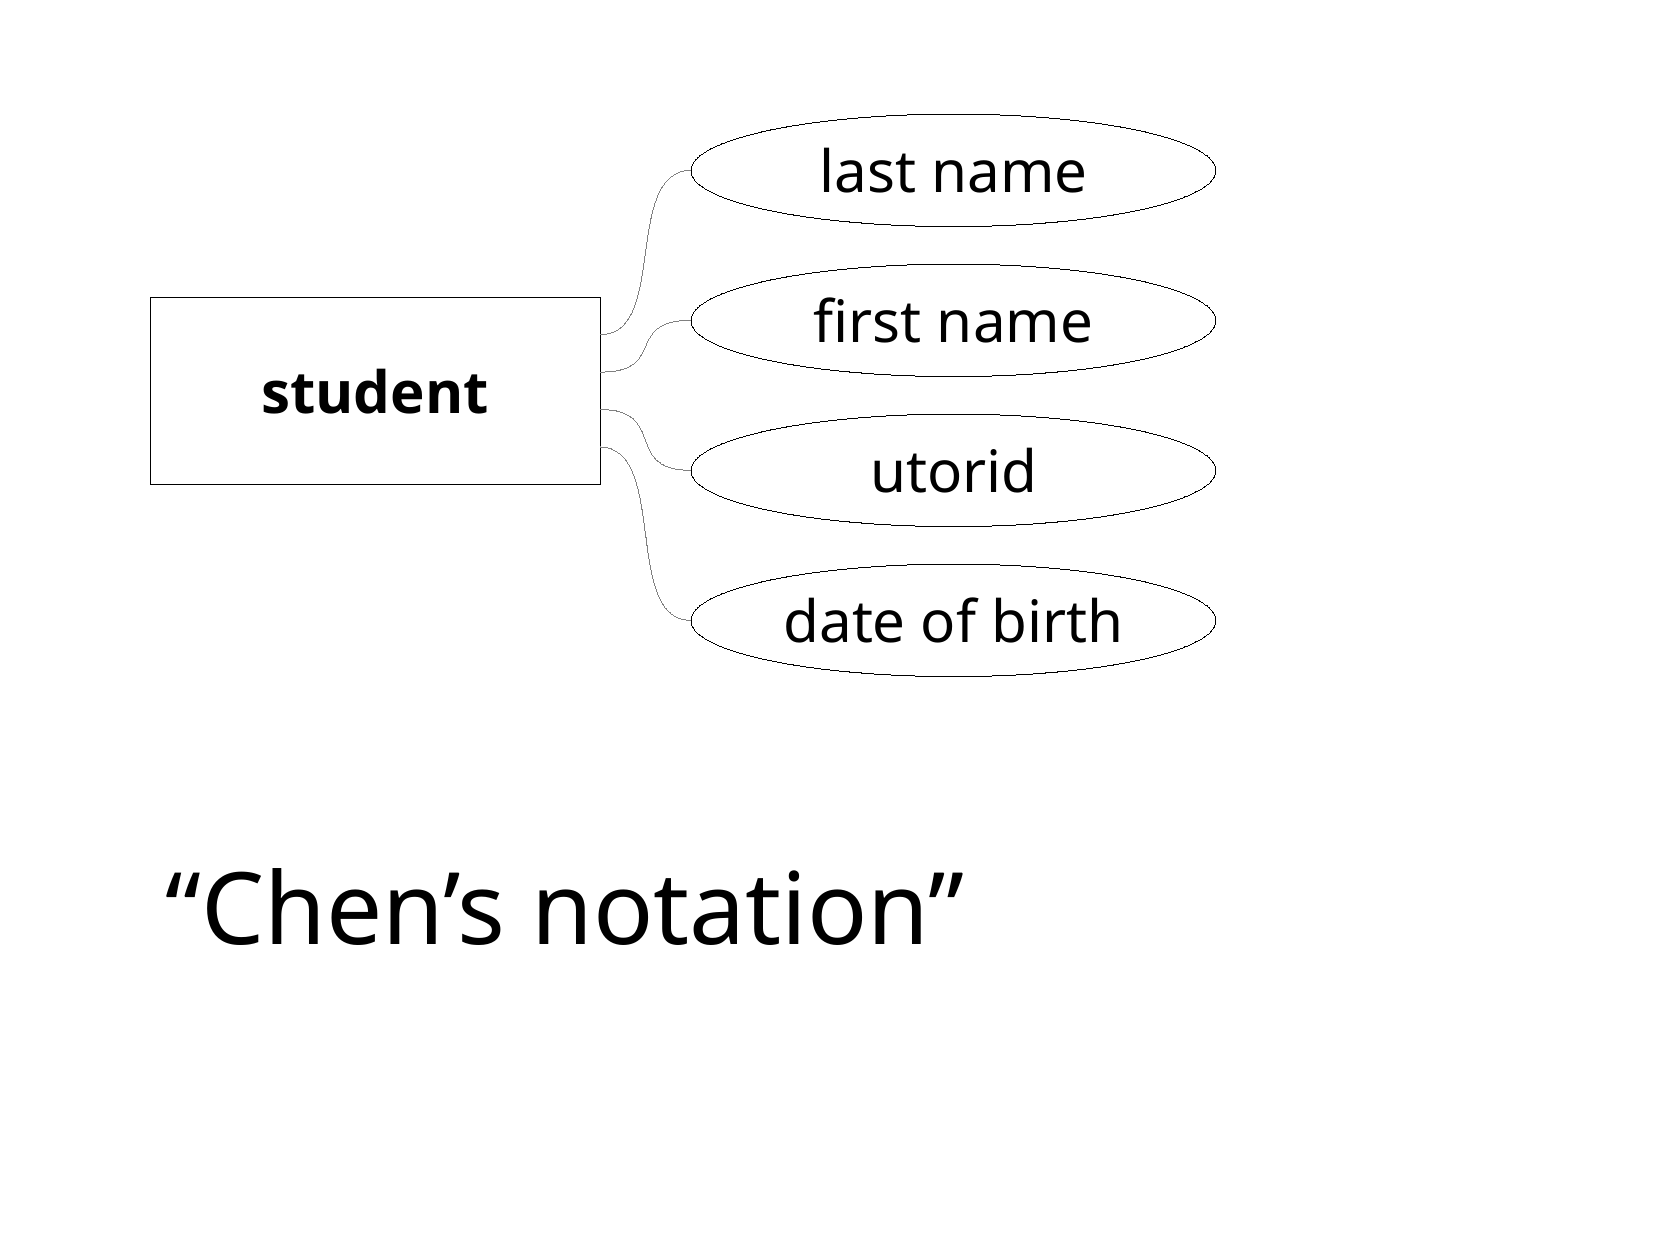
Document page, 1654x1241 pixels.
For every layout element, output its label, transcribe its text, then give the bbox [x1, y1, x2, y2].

text_box date of birth [691, 564, 1216, 677]
text_box last name [691, 114, 1216, 227]
text_box first name [691, 264, 1216, 377]
text_box student [150, 297, 601, 485]
text_box “Chen’s notation” [150, 830, 1053, 967]
text_box utorid [691, 414, 1216, 527]
